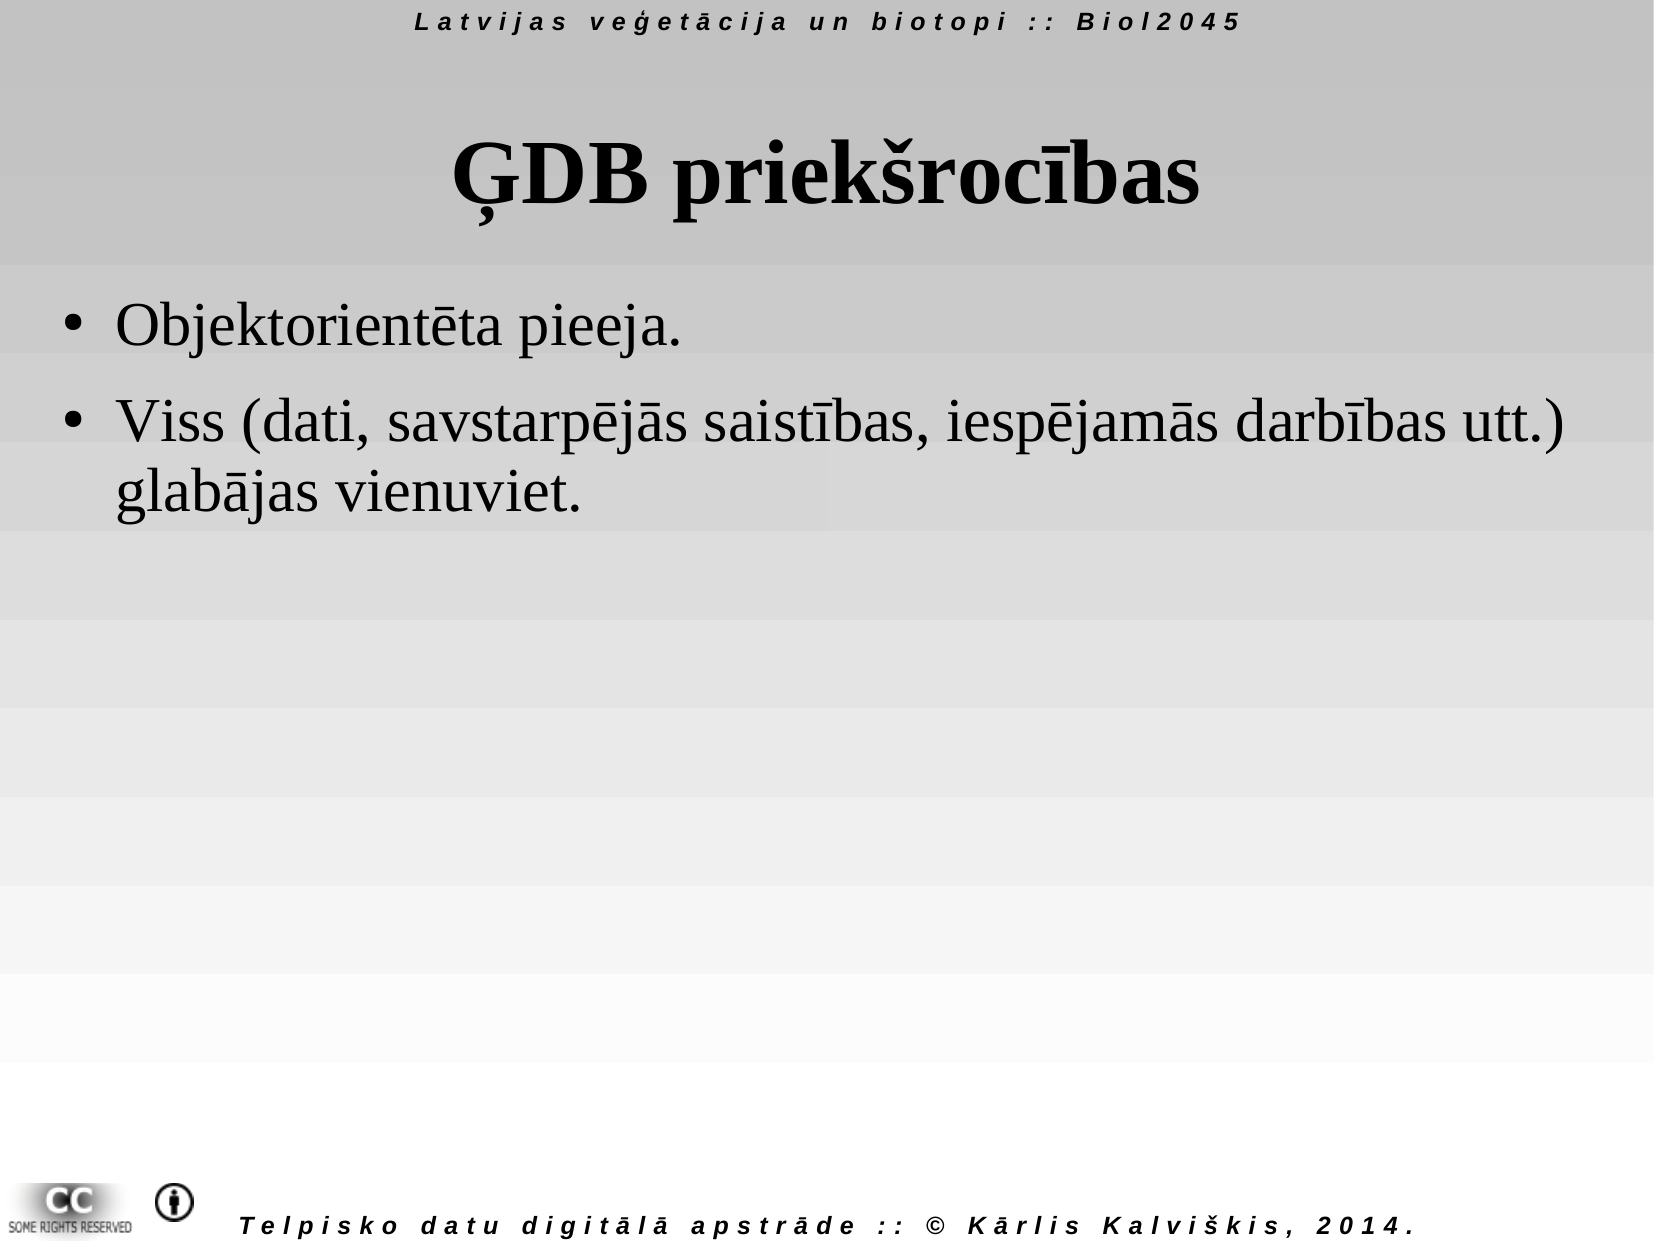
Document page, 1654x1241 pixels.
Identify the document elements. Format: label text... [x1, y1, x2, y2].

title ĢDB priekšrocības [29, 49, 1625, 296]
list Objektorientēta pieeja. Viss (dati, savstarpējās saistības, iespējamās darbības utt.) glabājas vienuviet. [44, 289, 1610, 1113]
picture [0, 0, 1654, 1241]
